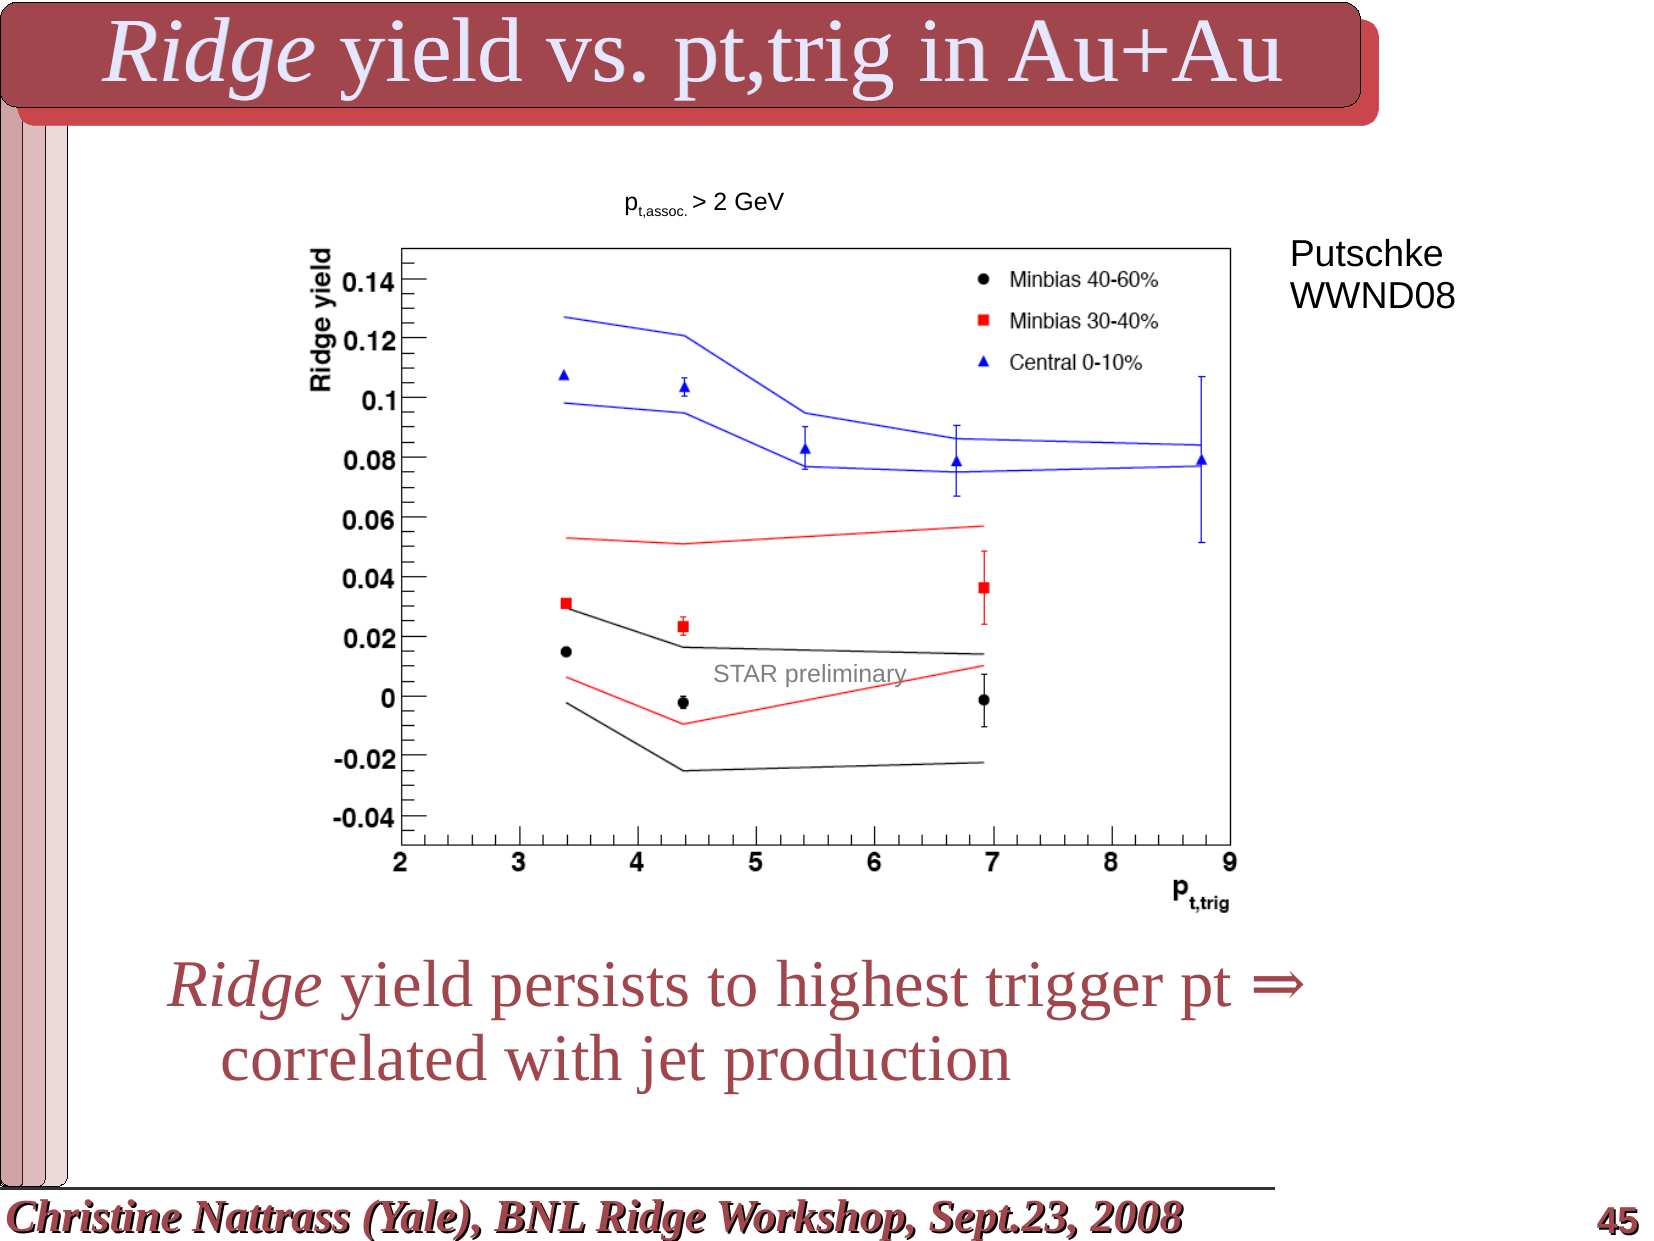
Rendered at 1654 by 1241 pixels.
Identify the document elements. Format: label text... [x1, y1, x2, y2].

title Ridge yield vs. pt,trig in Au+Au [0, 0, 1388, 107]
picture [300, 187, 1269, 919]
list Ridge yield persists to highest trigger pt ⇒ correlated with jet production [150, 947, 1571, 1142]
text_box Putschke WWND08 [1275, 225, 1613, 324]
text_box pt,assoc. > 2 GeV [617, 187, 792, 220]
text_box STAR preliminary [706, 660, 915, 689]
